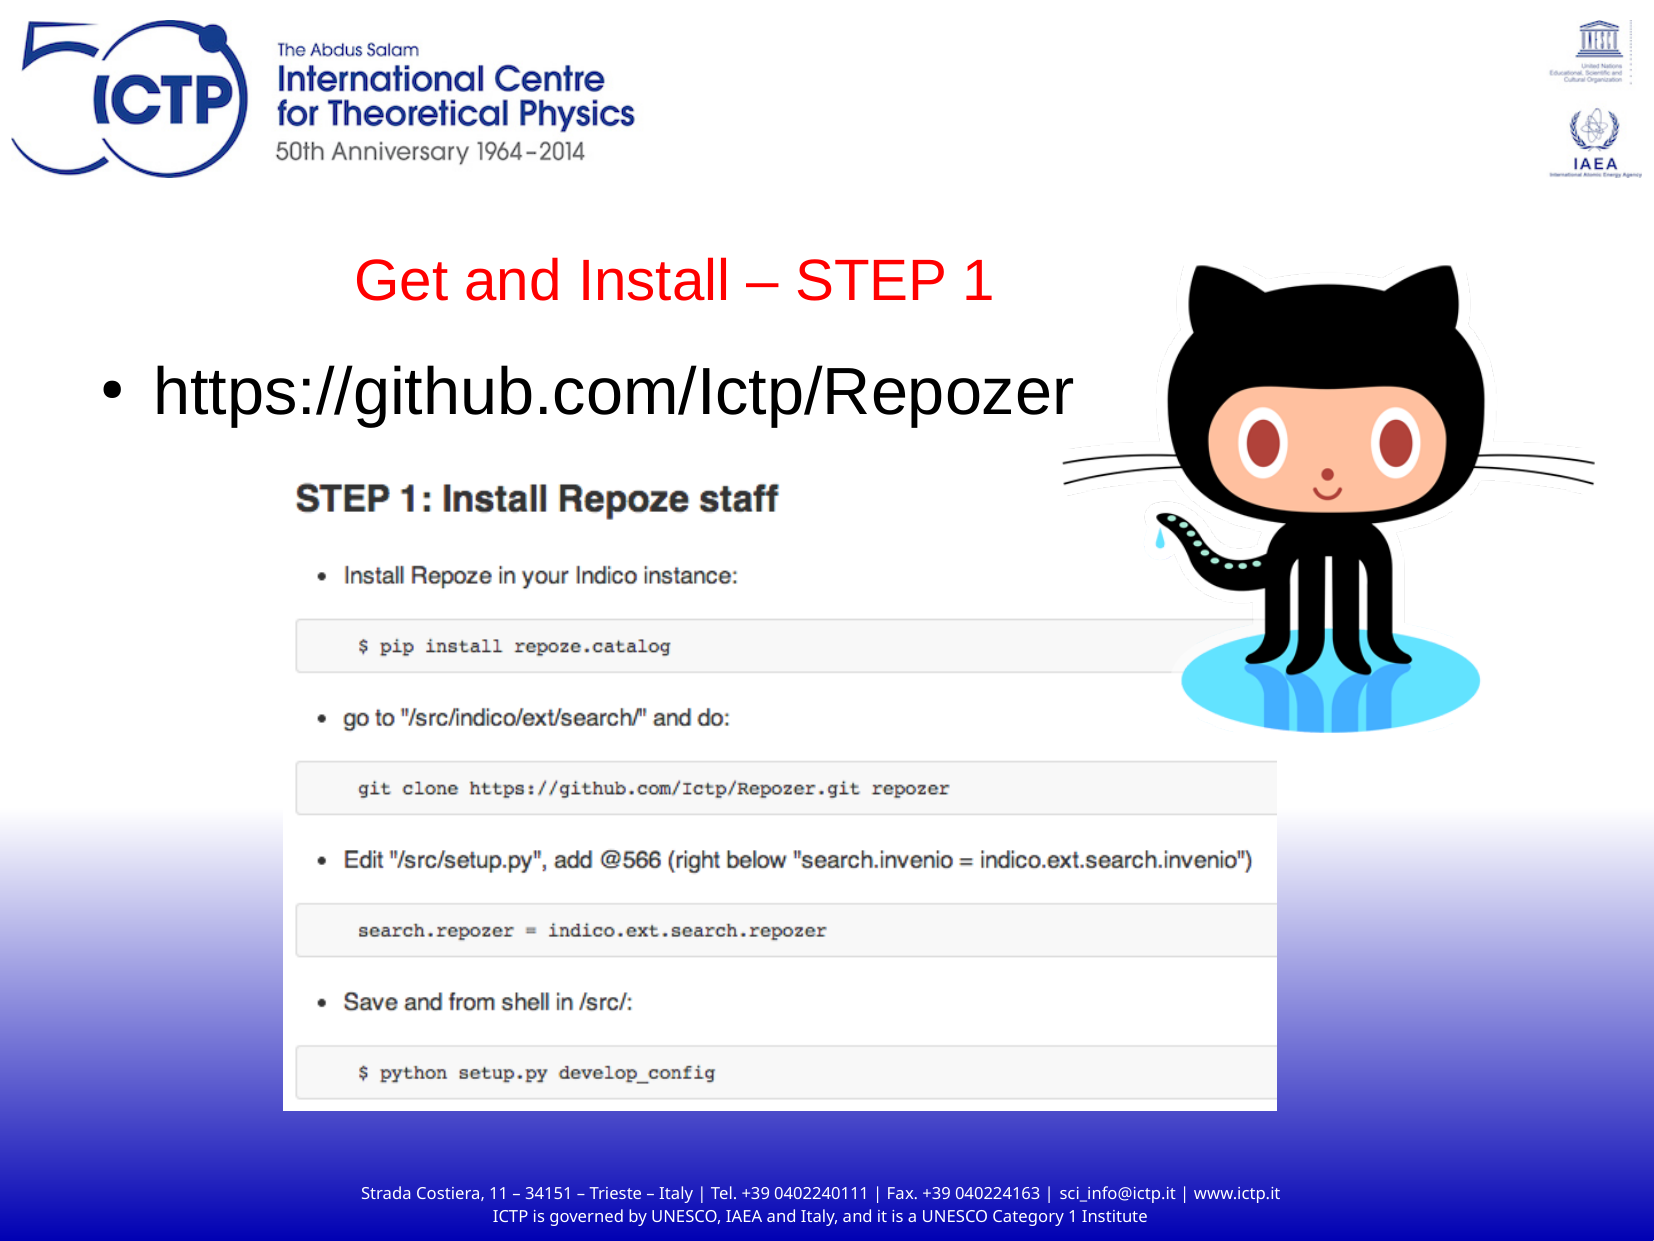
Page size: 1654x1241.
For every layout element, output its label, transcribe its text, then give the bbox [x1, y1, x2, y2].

list https://github.com/Ictp/Repozer [82, 354, 1571, 1170]
title Get and Install – STEP 1 [354, 218, 1031, 343]
picture [11, 20, 1642, 178]
picture [283, 193, 1619, 1111]
